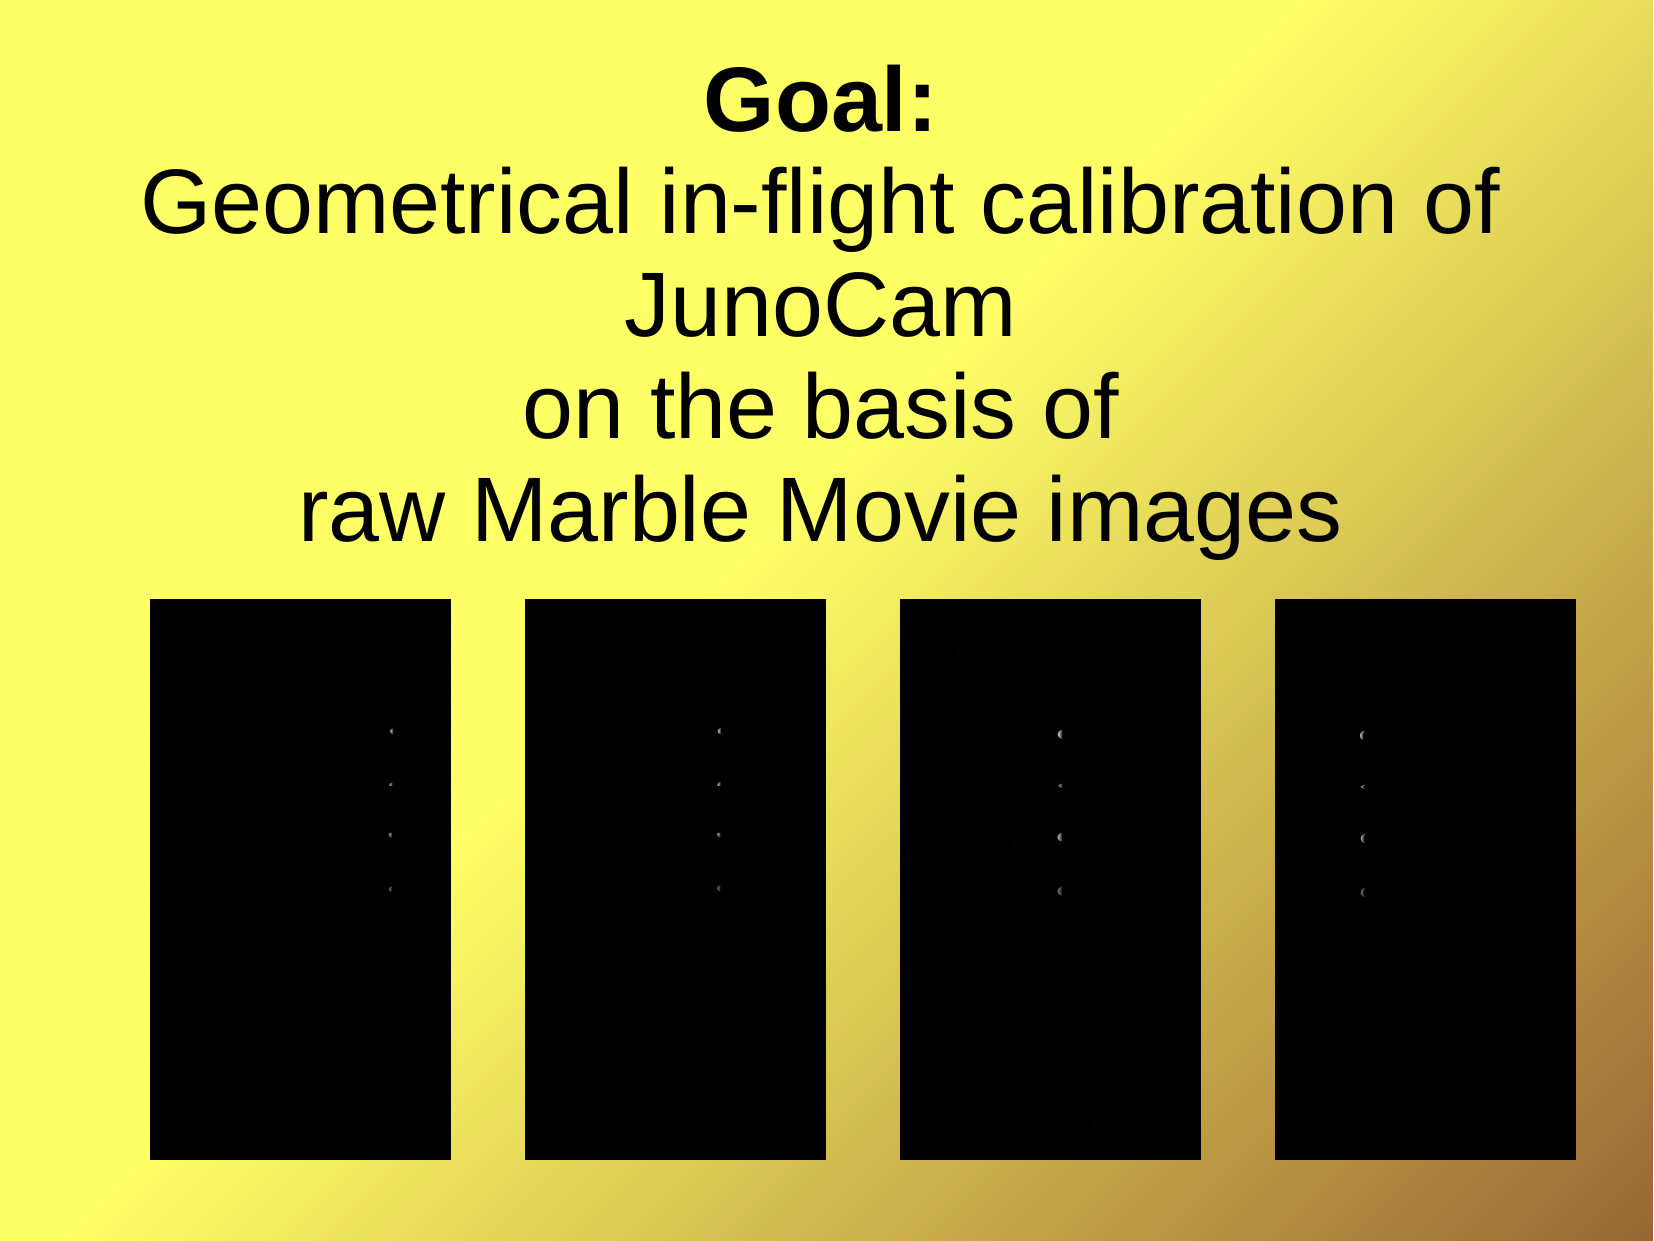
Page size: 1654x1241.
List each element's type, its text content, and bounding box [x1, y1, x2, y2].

picture [150, 599, 451, 1160]
picture [1275, 599, 1576, 1160]
title Goal: Geometrical in-flight calibration of JunoCam on the basis of raw Marble Movie images [77, 48, 1565, 562]
picture [525, 599, 826, 1160]
picture [900, 599, 1201, 1160]
